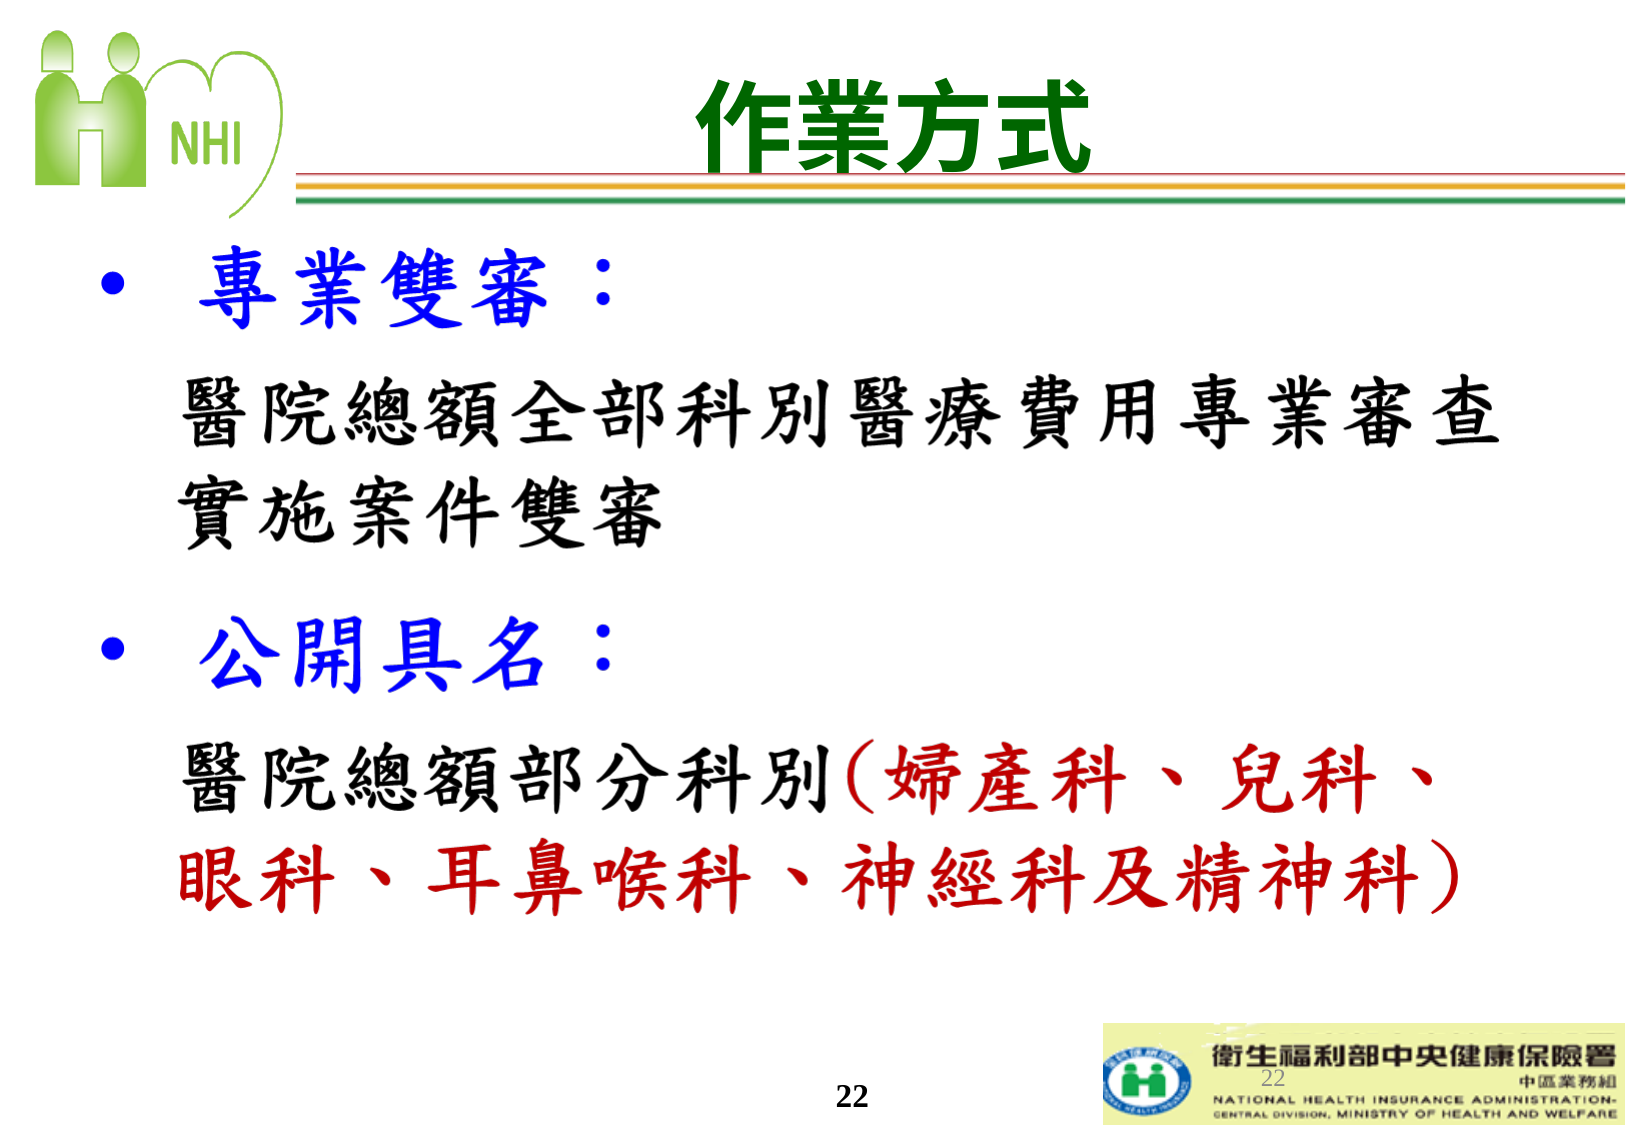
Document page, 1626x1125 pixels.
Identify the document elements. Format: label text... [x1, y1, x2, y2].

title 作業方式 [162, 30, 1625, 218]
text_box 22 [1245, 1046, 1625, 1107]
picture [80, 184, 1535, 973]
